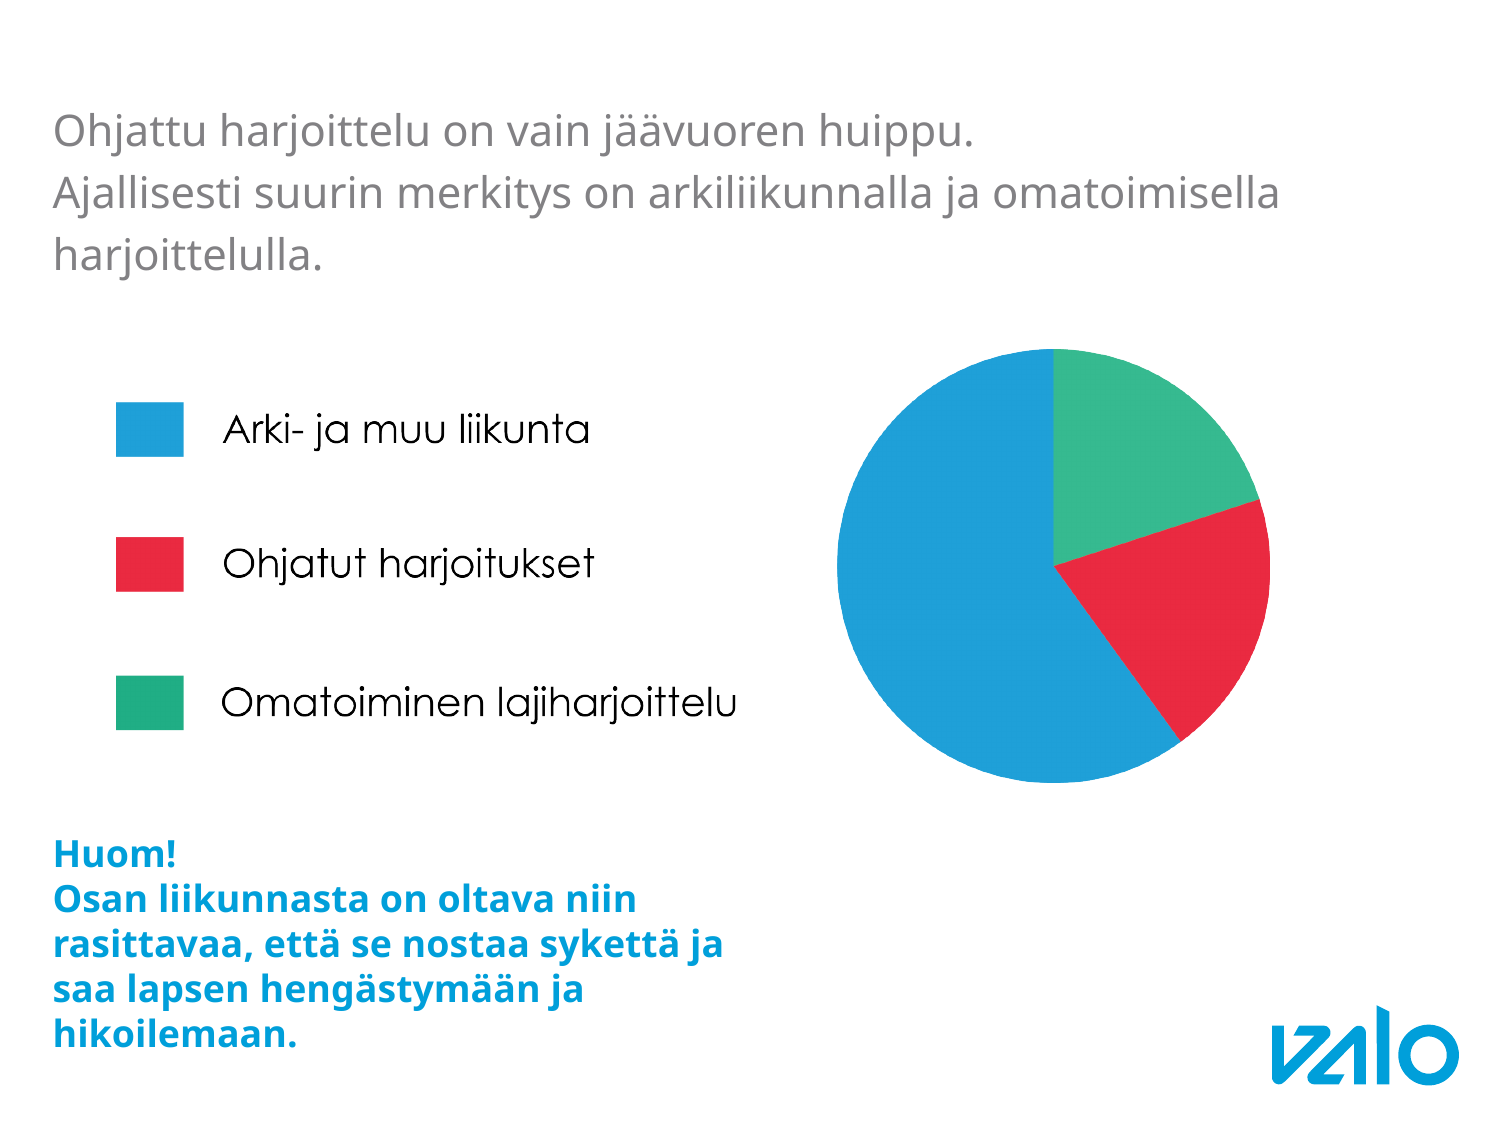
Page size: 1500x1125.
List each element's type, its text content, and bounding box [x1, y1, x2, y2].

picture [116, 350, 1270, 783]
text_box Huom! Osan liikunnasta on oltava niin rasittavaa, että se nostaa sykettä ja saa lapsen hengästymään ja hikoilemaan. [38, 822, 788, 1062]
list Ohjattu harjoittelu on vain jäävuoren huippu. Ajallisesti suurin merkitys on arkiliikunnalla ja omatoimisella harjoittelulla. [37, 95, 1348, 332]
